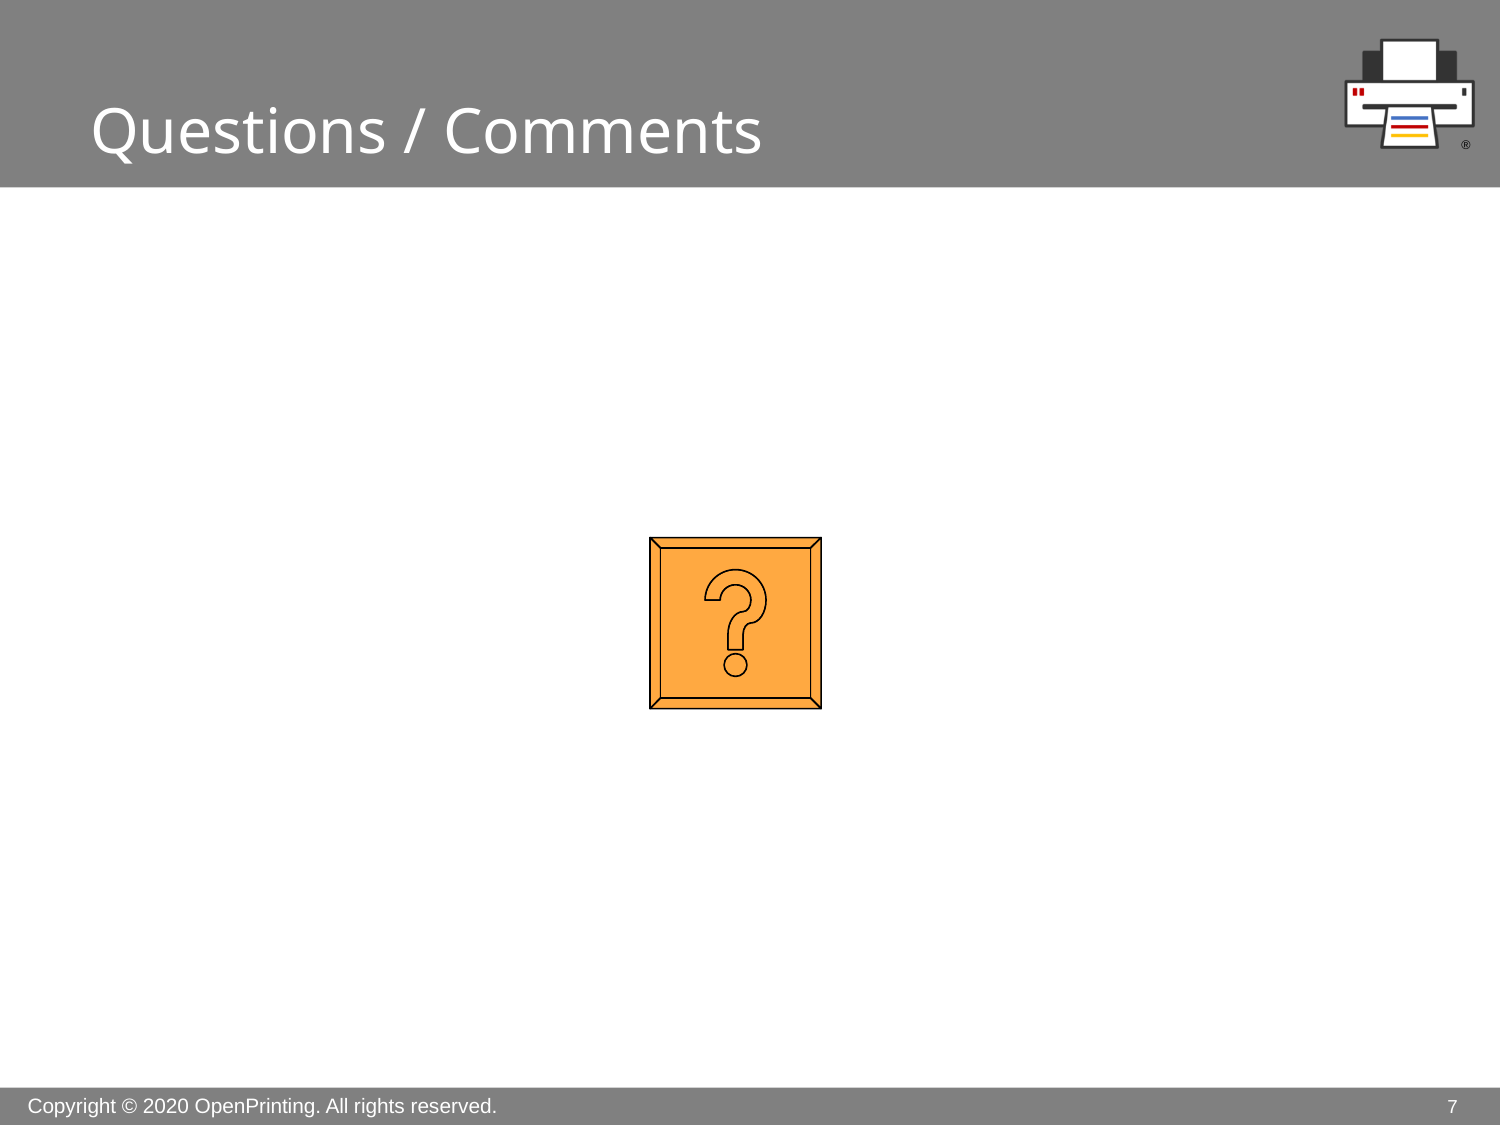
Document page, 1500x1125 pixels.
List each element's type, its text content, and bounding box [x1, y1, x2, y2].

text_box [650, 537, 822, 709]
title Questions / Comments [75, 7, 1317, 175]
picture [1339, 33, 1480, 154]
slide_number <number> [1405, 1087, 1500, 1125]
